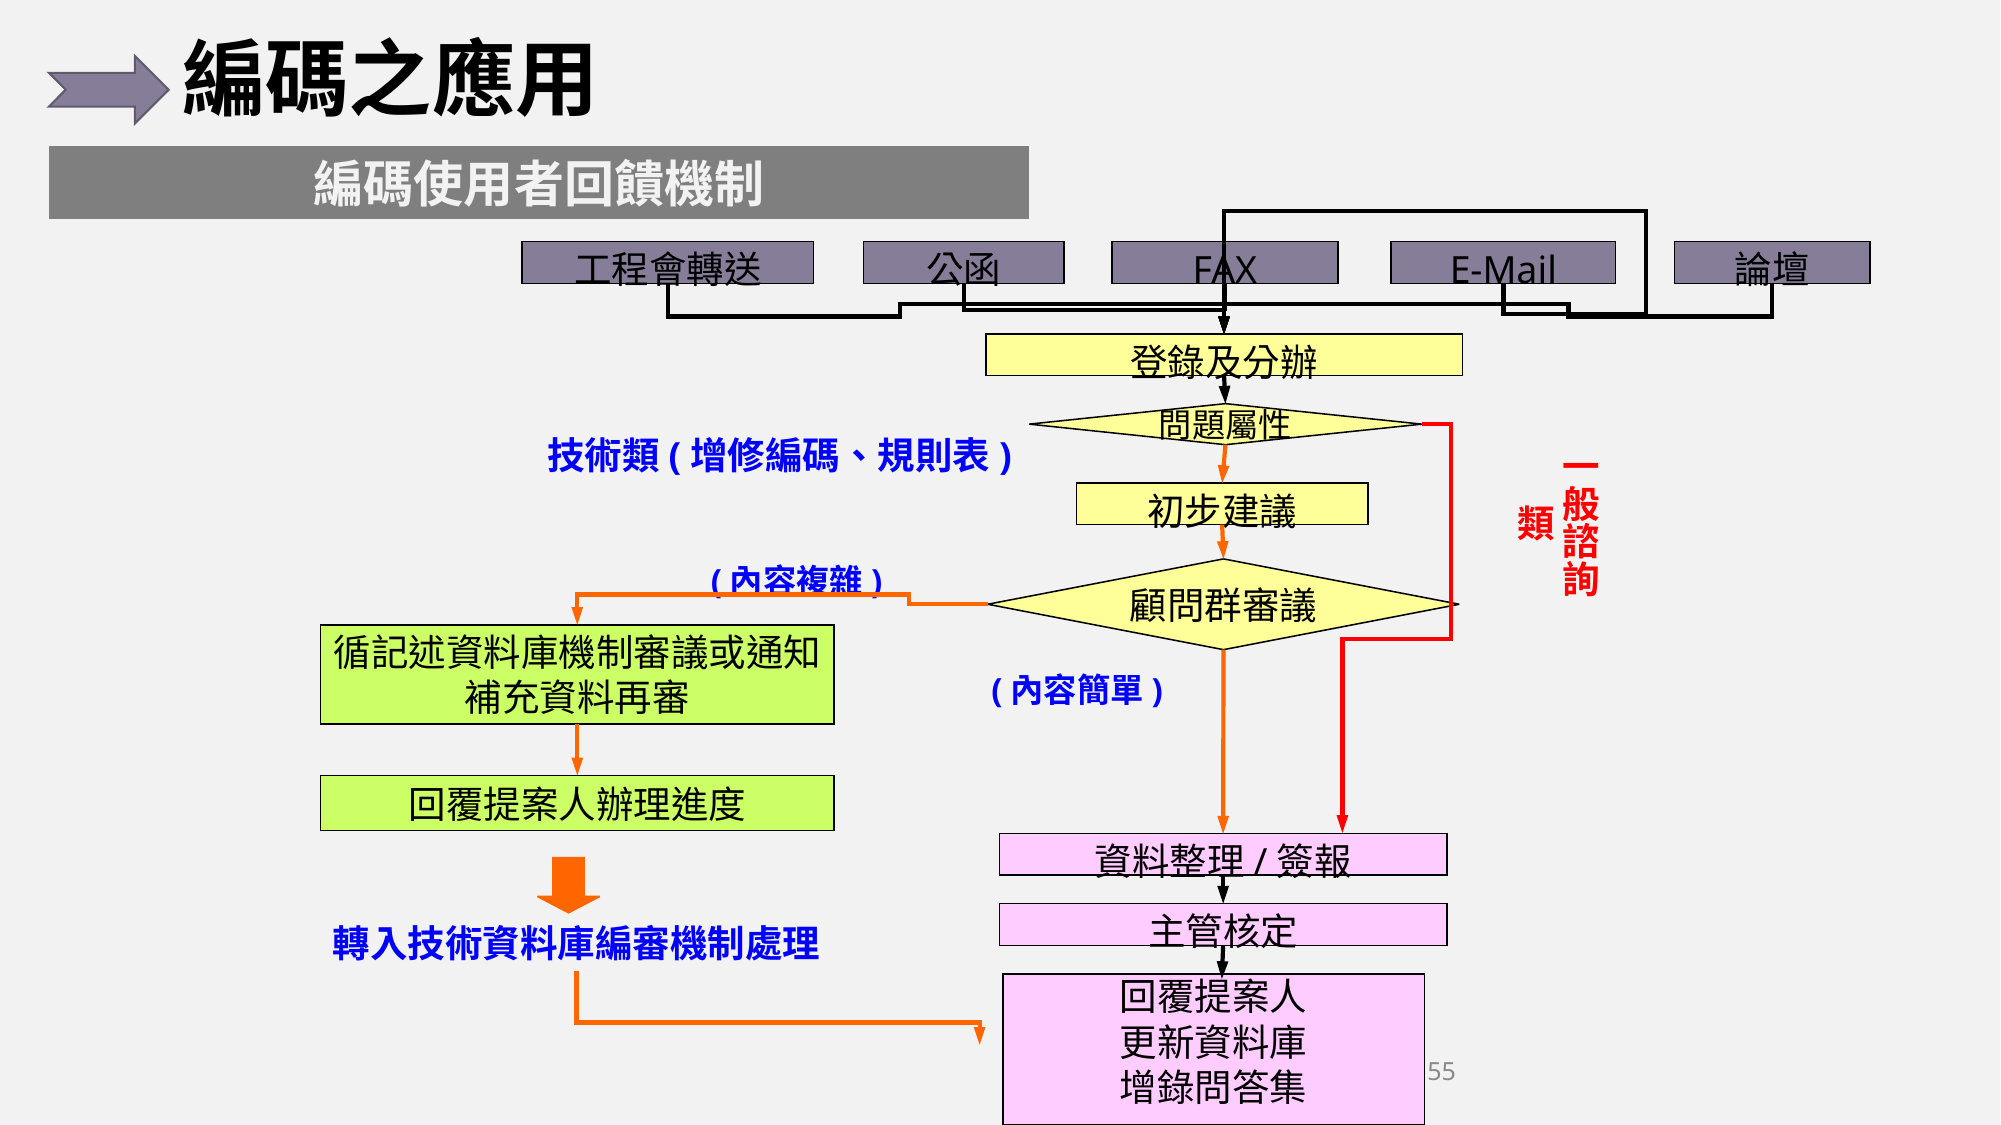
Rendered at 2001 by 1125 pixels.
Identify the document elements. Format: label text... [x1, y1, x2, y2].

text_box 工程會轉送 [522, 241, 814, 284]
text_box 編碼之應用 [167, 18, 1375, 135]
text_box 初步建議 [1076, 483, 1368, 525]
text_box [48, 55, 167, 124]
text_box 主管核定 [999, 903, 1447, 946]
text_box 循記述資料庫機制審議或通知補充資料再審 [320, 624, 835, 725]
text_box 回覆提案人辦理進度 [320, 775, 835, 831]
text_box 資料整理/簽報 [999, 833, 1447, 876]
text_box 登錄及分辦 [985, 333, 1463, 376]
text_box 技術類(增修編碼、規則表) [537, 427, 1206, 483]
text_box 問題屬性 [1029, 410, 1161, 427]
text_box [537, 857, 600, 913]
text_box 轉入技術資料庫編審機制處理 [320, 915, 833, 971]
text_box (內容複雜) [692, 597, 909, 606]
text_box FAX [1226, 241, 1338, 284]
text_box 問題屬性 [1164, 403, 1422, 445]
text_box 一般諮詢類 [1543, 420, 1608, 626]
text_box 論壇 [1674, 241, 1871, 284]
text_box 公函 [863, 241, 1064, 284]
text_box 編碼使用者回饋機制 [49, 146, 1029, 219]
text_box E-Mail [1391, 241, 1616, 284]
text_box (內容簡單) [972, 660, 1219, 715]
text_box 回覆提案人 更新資料庫 增錄問答集 [1003, 974, 1425, 1125]
text_box 顧問群審議 [988, 558, 1449, 650]
text_box 55 [1412, 1042, 1863, 1103]
text_box (內容複雜) [692, 555, 950, 602]
text_box FAX [1112, 241, 1222, 284]
